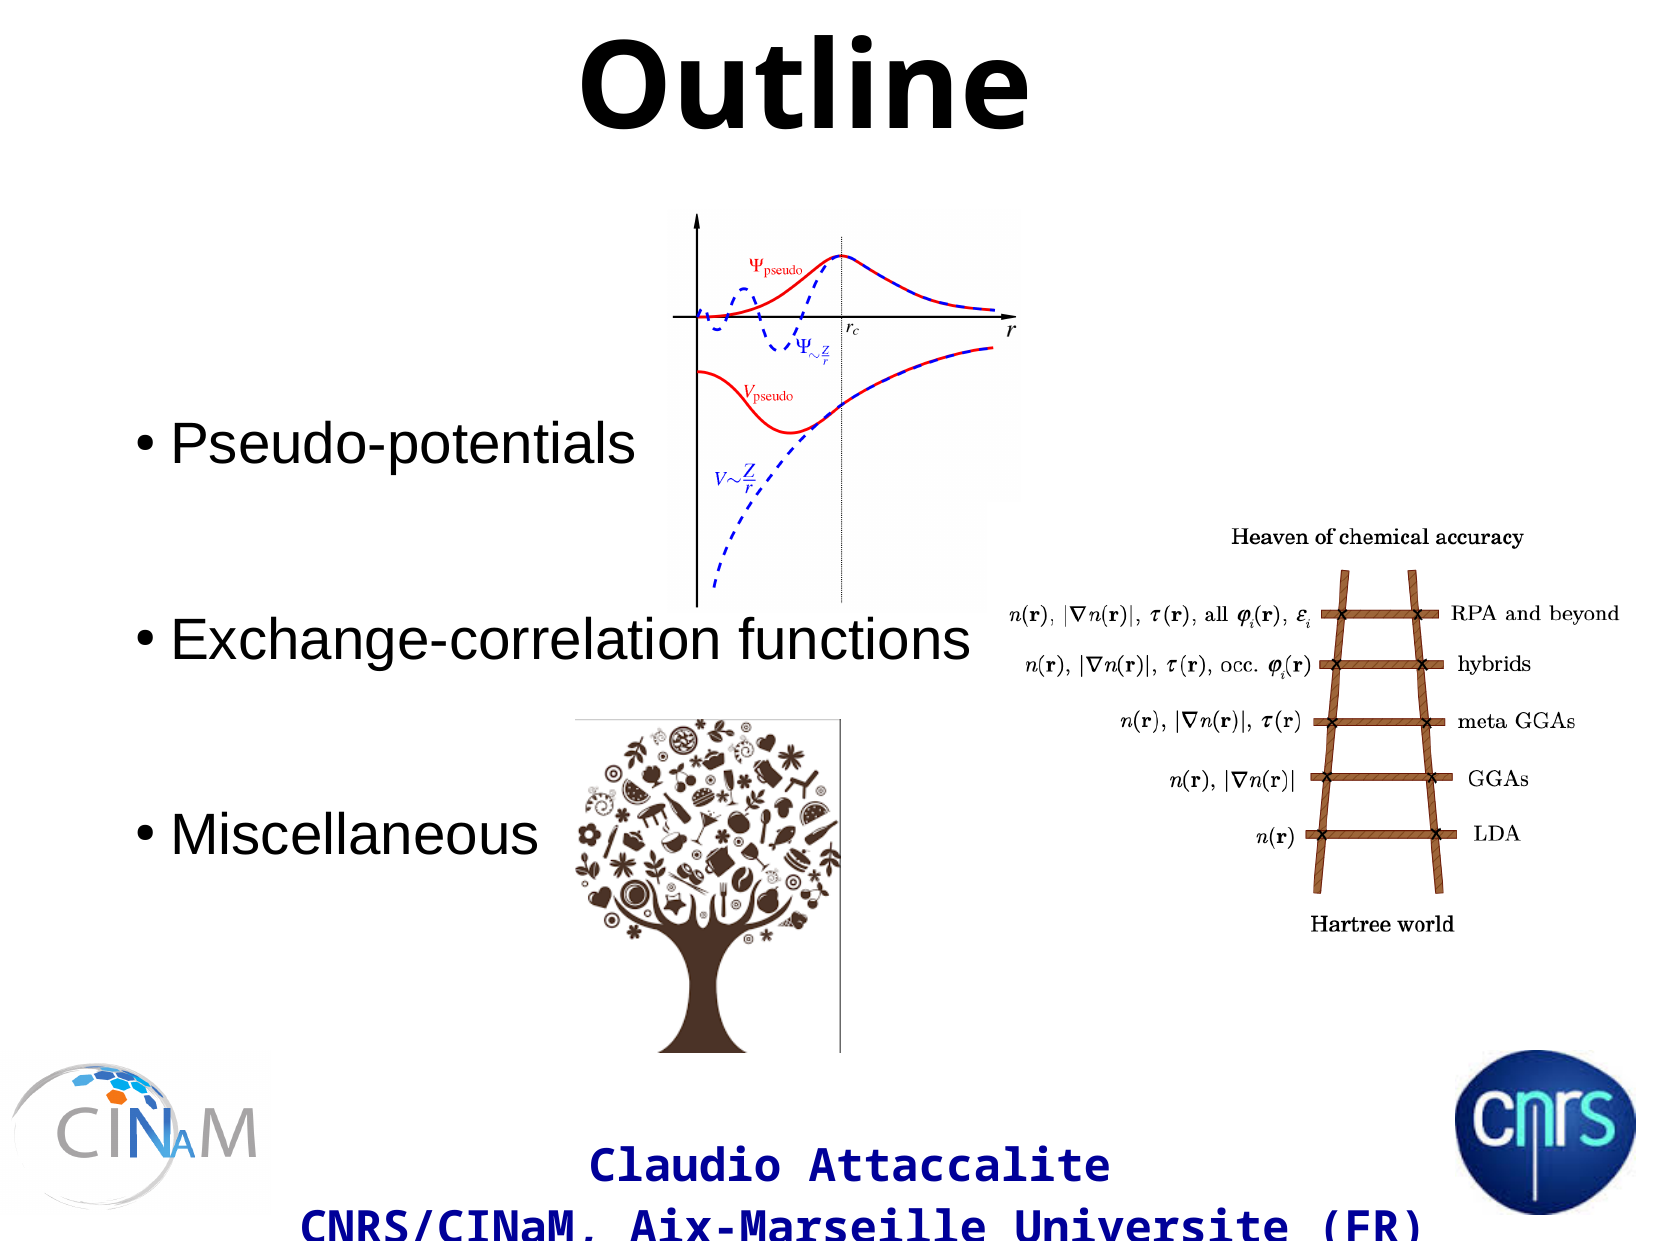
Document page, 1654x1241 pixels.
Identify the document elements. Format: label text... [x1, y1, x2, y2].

picture [575, 719, 841, 1053]
title Outline [60, 0, 1549, 162]
picture [0, 1050, 271, 1216]
picture [1455, 1050, 1636, 1216]
picture [667, 209, 1626, 946]
text_box Claudio Attaccalite CNRS/CINaM, Aix-Marseille Universite (FR) [278, 1124, 1449, 1232]
text_box Pseudo-potentials Exchange-correlation functions Miscellaneous [120, 403, 987, 874]
